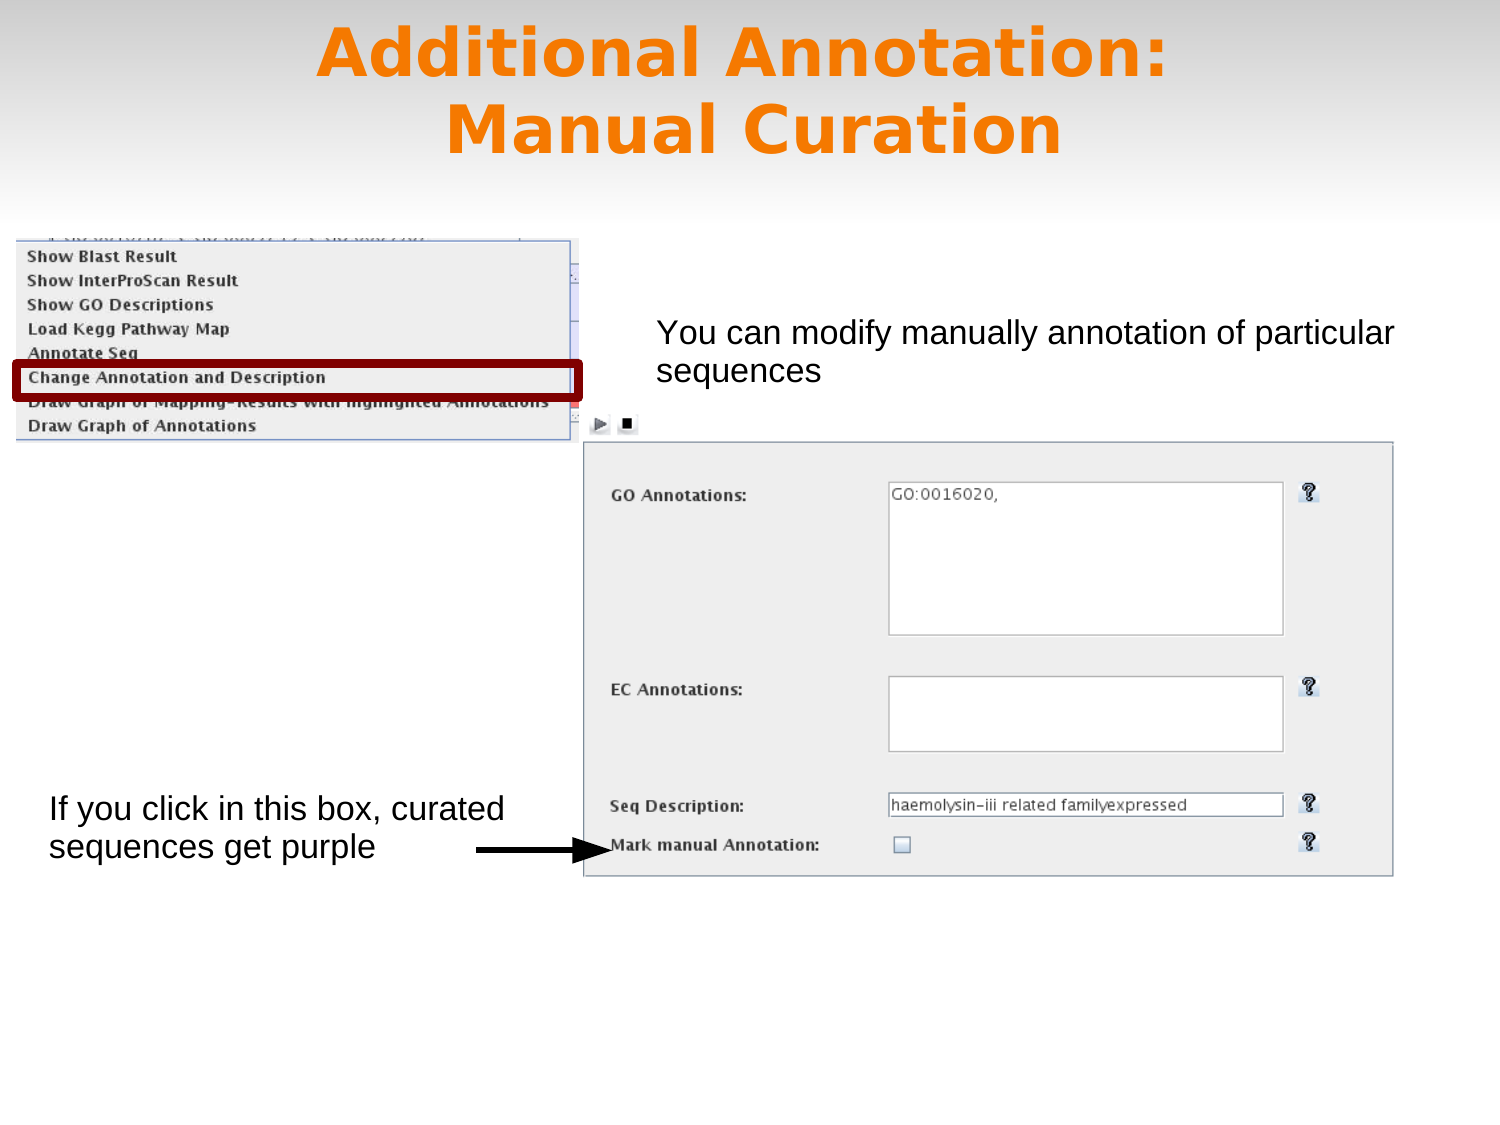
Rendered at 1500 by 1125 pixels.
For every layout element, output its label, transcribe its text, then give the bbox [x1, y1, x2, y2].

picture [16, 238, 579, 359]
picture [21, 368, 574, 393]
picture [16, 402, 579, 443]
text_box If you click in this box, curated sequences get purple [34, 782, 519, 874]
picture [583, 408, 1395, 878]
title Additional Annotation: Manual Curation [0, 6, 1500, 178]
text_box You can modify manually annotation of particular sequences [641, 306, 1409, 398]
